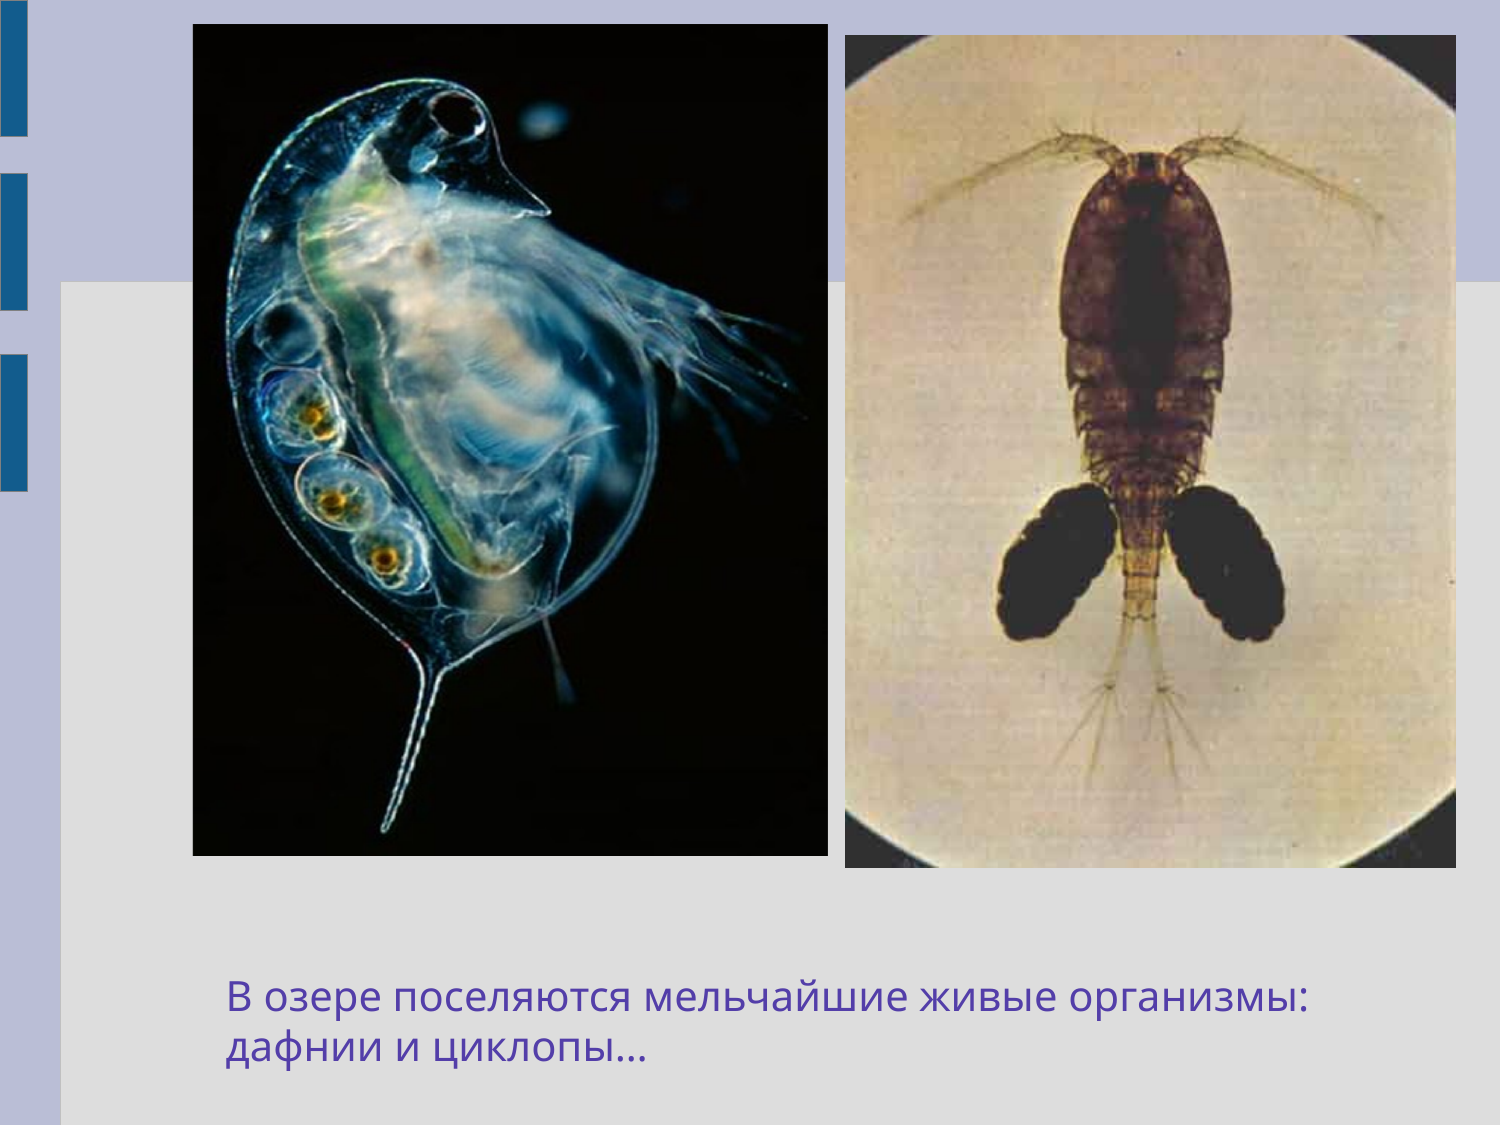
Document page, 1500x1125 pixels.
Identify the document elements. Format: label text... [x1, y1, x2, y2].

picture [192, 23, 828, 856]
picture [845, 35, 1456, 868]
text_box В озере поселяются мельчайшие живые организмы: дафнии и циклопы… [210, 961, 1465, 1077]
